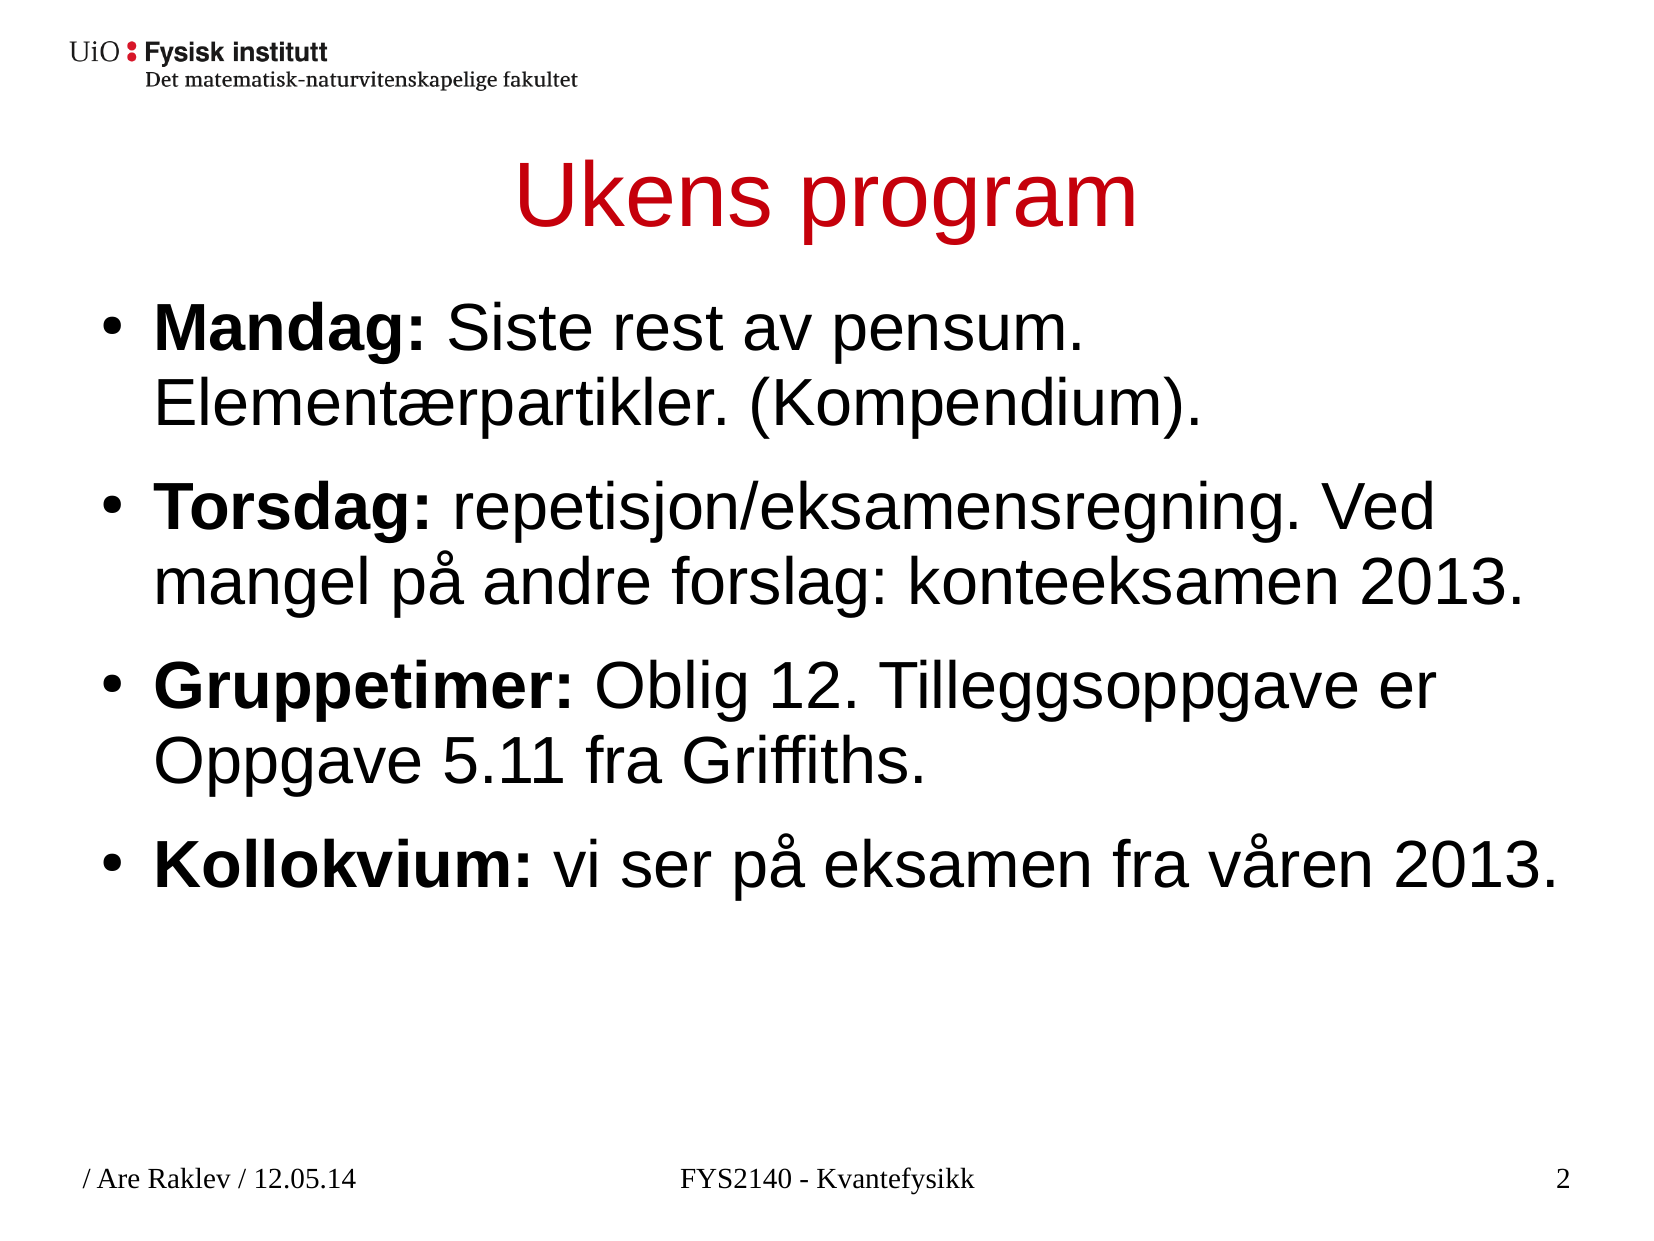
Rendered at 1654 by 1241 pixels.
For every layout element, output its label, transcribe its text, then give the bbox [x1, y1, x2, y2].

title Ukens program [82, 90, 1571, 290]
list Mandag: Siste rest av pensum. Elementærpartikler. (Kompendium). Torsdag: repetisjon/eksamensregning. Ved mangel på andre forslag: konteeksamen 2013. Gruppetimer: Oblig 12. Tilleggsoppgave er Oppgave 5.11 fra Griffiths. Kollokvium: vi ser på eksamen fra våren 2013. [82, 290, 1613, 1094]
picture [68, 37, 581, 93]
